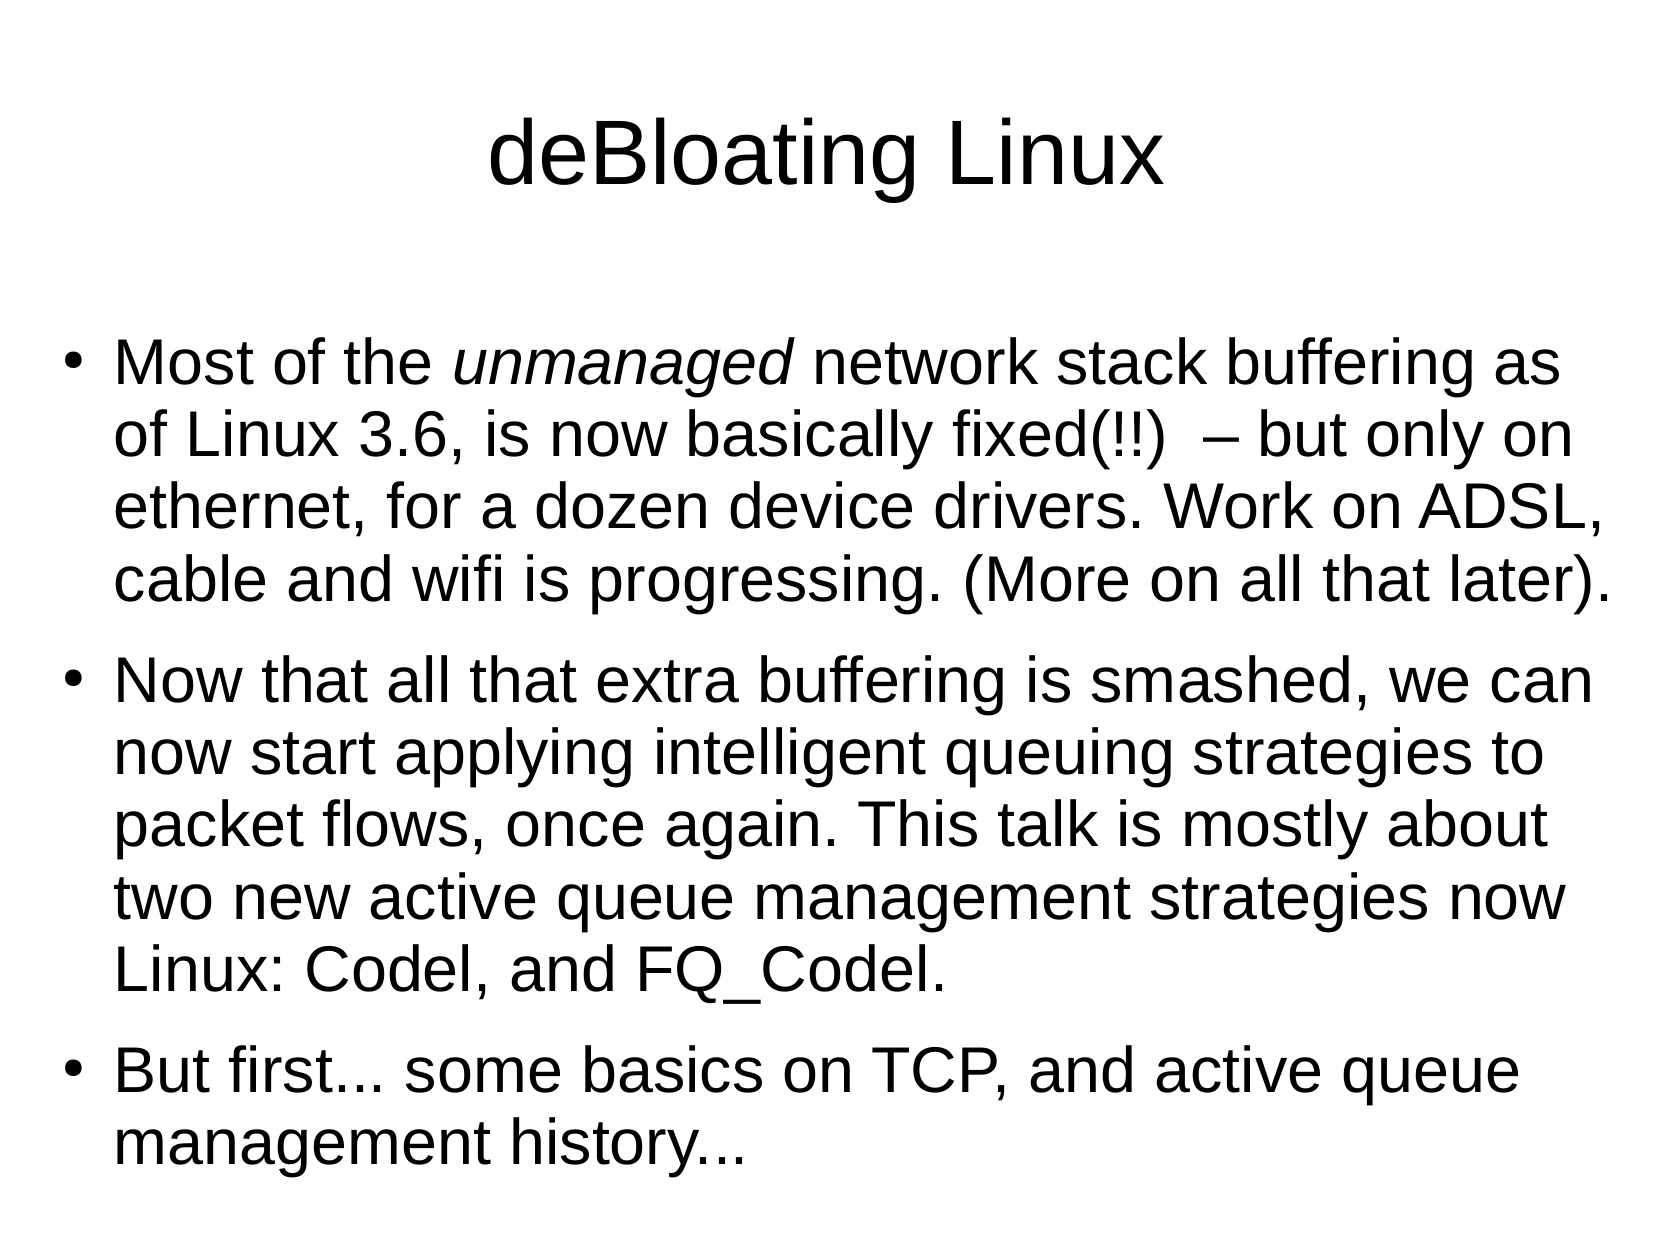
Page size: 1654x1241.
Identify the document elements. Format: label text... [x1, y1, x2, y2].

list Most of the unmanaged network stack buffering as of Linux 3.6, is now basically fixed(!!) – but only on ethernet, for a dozen device drivers. Work on ADSL, cable and wifi is progressing. (More on all that later). Now that all that extra buffering is smashed, we can now start applying intelligent queuing strategies to packet flows, once again. This talk is mostly about two new active queue management strategies now Linux: Codel, and FQ_Codel. But first... some basics on TCP, and active queue management history... [45, 225, 1636, 1196]
title deBloating Linux [82, 49, 1571, 225]
